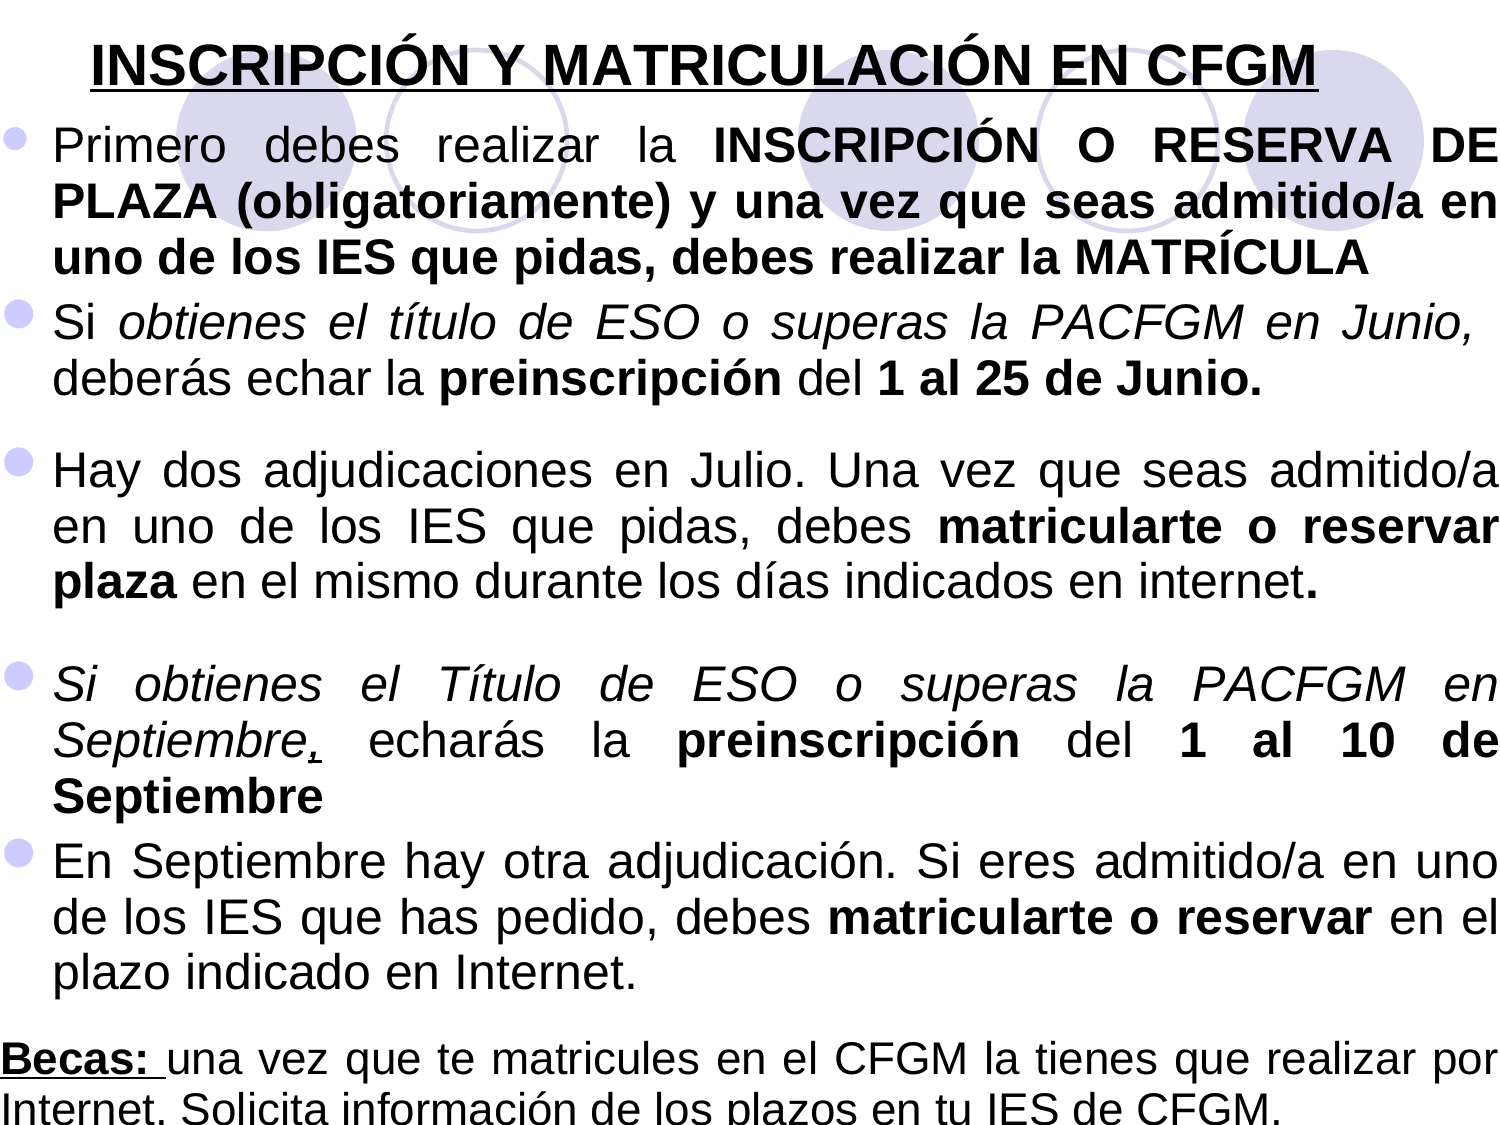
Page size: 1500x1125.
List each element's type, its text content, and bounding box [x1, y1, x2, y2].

text_box En Septiembre hay otra adjudicación. Si eres admitido/a en uno de los IES que has pedido, debes matricularte o reservar en el plazo indicado en Internet. [0, 833, 1500, 1004]
text_box Si obtienes el título de ESO o superas la PACFGM en Junio, deberás echar la preinscripción del 1 al 25 de Junio. [0, 295, 1477, 442]
text_box Si obtienes el Título de ESO o superas la PACFGM en Septiembre, echarás la preinscripción del 1 al 10 de Septiembre [0, 656, 1500, 827]
text_box Hay dos adjudicaciones en Julio. Una vez que seas admitido/a en uno de los IES que pidas, debes matricularte o reservar plaza en el mismo durante los días indicados en internet. [0, 442, 1500, 581]
text_box Becas: una vez que te matricules en el CFGM la tienes que realizar por Internet. Solicita información de los plazos en tu IES de CFGM. [0, 1033, 1500, 1125]
text_box INSCRIPCIÓN Y MATRICULACIÓN EN CFGM [29, 14, 1380, 118]
text_box Primero debes realizar la INSCRIPCIÓN O RESERVA DE PLAZA (obligatoriamente) y una vez que seas admitido/a en uno de los IES que pidas, debes realizar la MATRÍCULA [0, 118, 1500, 326]
